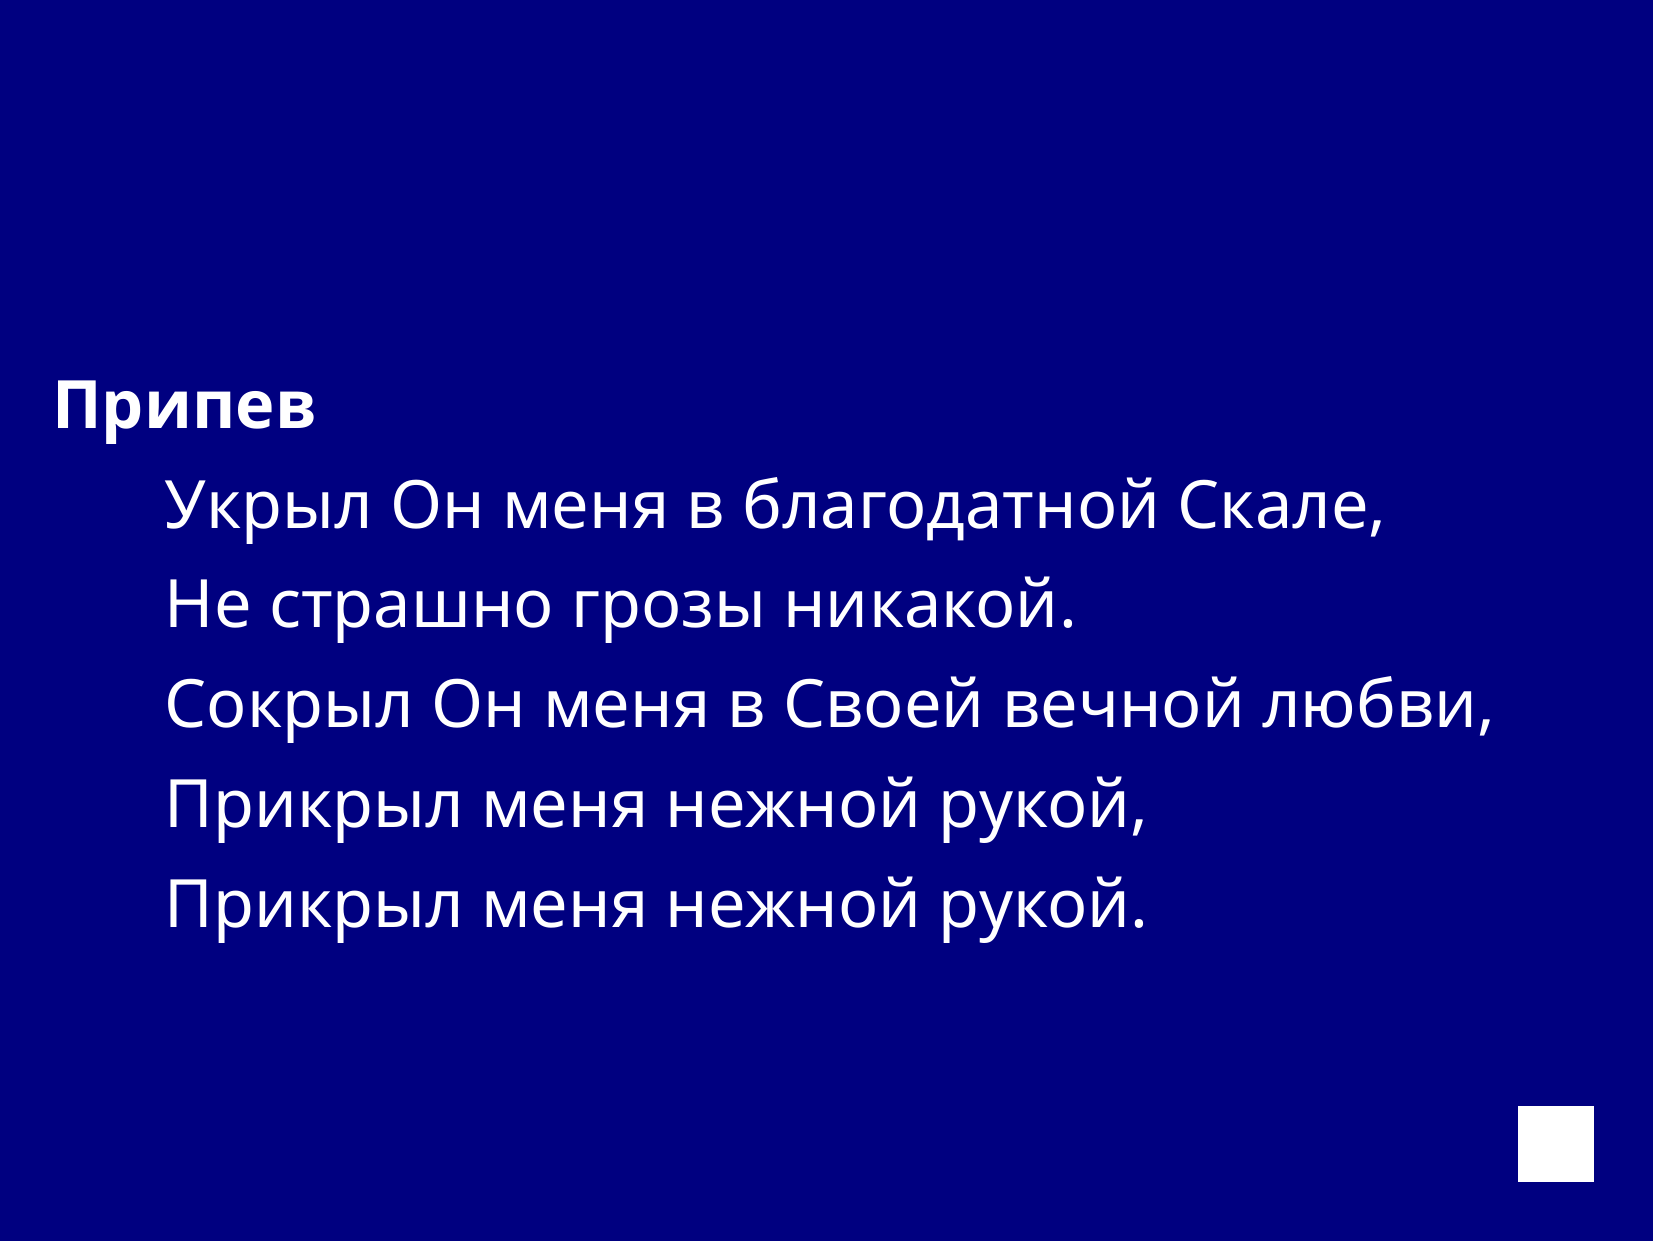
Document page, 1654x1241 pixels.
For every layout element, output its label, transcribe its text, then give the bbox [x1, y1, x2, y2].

text_box Припев Укрыл Он меня в благодатной Скале, Не страшно грозы никакой. Сокрыл Он меня в Своей вечной любви, Прикрыл меня нежной рукой, Прикрыл меня нежной рукой. [37, 150, 1653, 1163]
text_box [1518, 1163, 1594, 1182]
